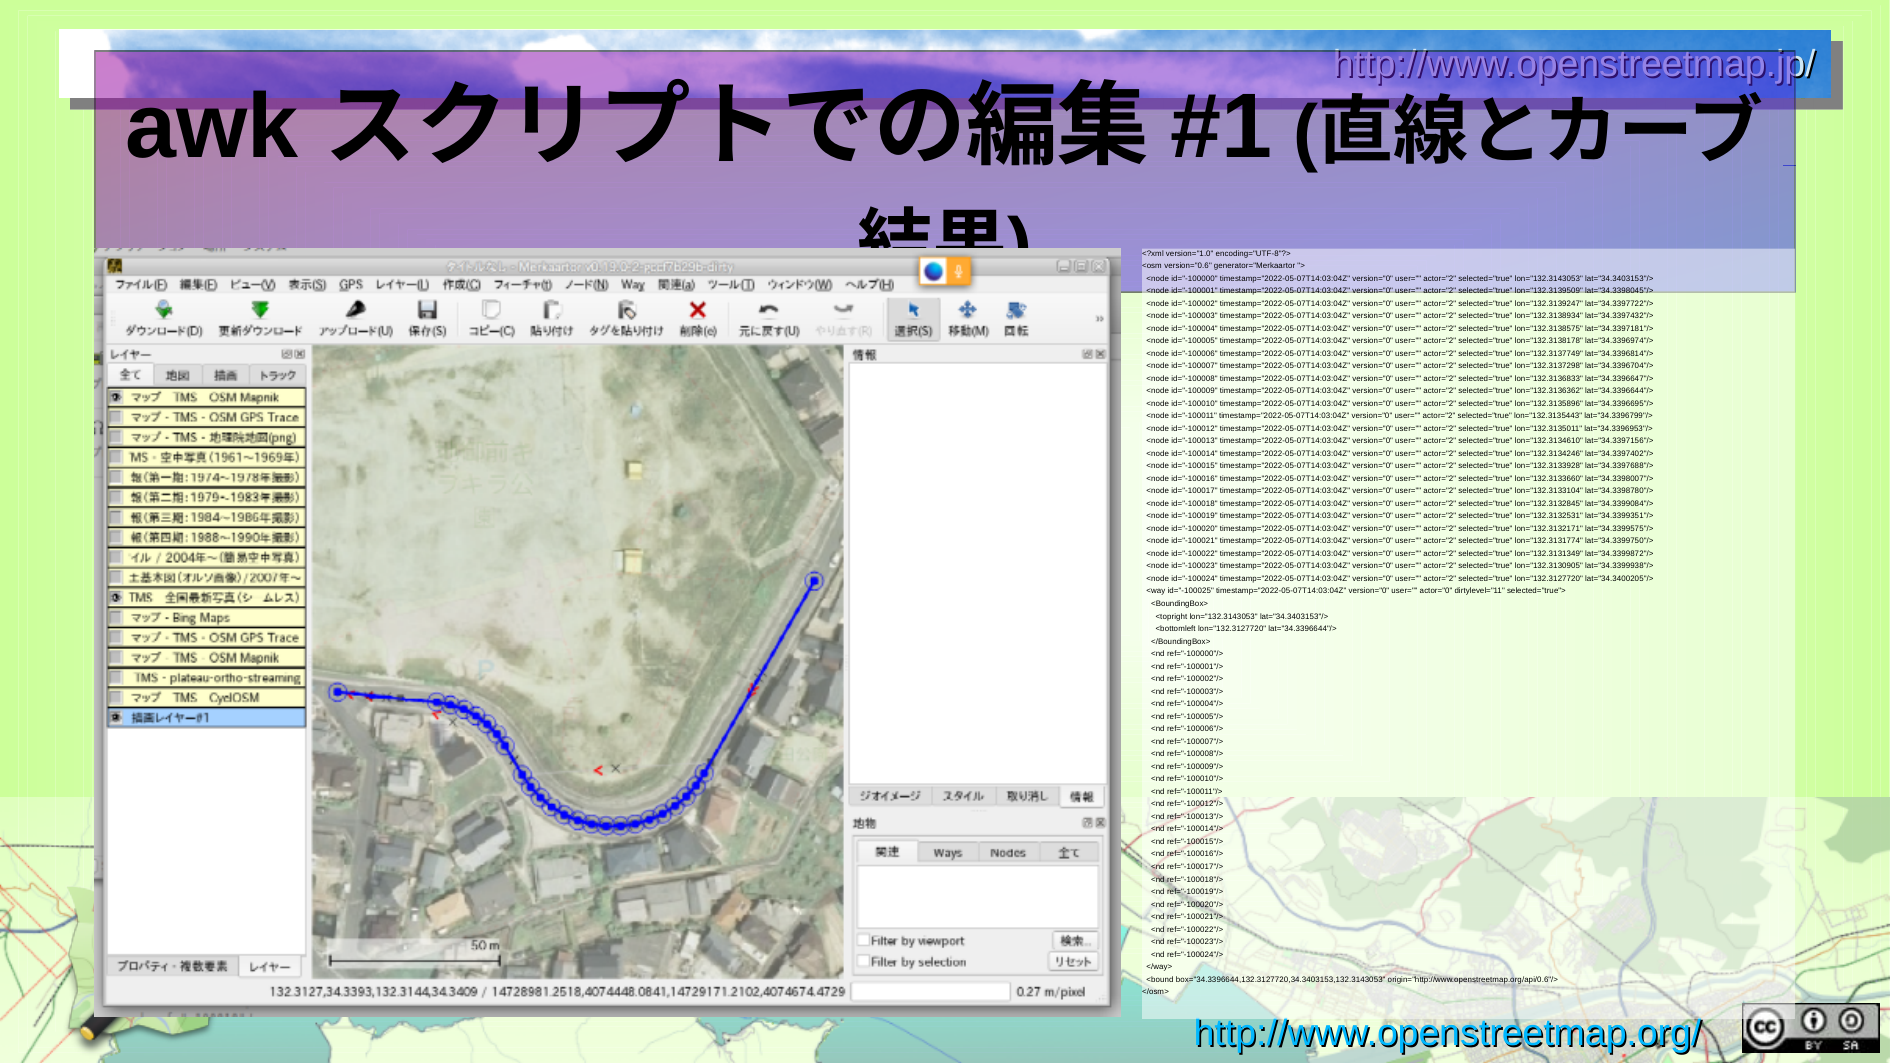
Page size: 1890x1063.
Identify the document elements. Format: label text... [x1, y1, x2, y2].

picture [1794, 60, 1800, 74]
list <?xml version="1.0" encoding="UTF-8"?> <osm version="0.6" generator="Merkaartor "> <node id="-100000" timestamp="2022-05-07T14:03:04Z" version="0" user="" actor="2" selected="true" lon="132.3143053" lat="34.3403153"/> <node id="-100001" timestamp="2022-05-07T14:03:04Z" version="0" user="" actor="2" selected="true" lon="132.3139509" lat="34.3398045"/> <node id="-100002" timestamp="2022-05-07T14:03:04Z" version="0" user="" actor="2" selected="true" lon="132.3139247" lat="34.3397722"/> <node id="-100003" timestamp="2022-05-07T14:03:04Z" version="0" user="" actor="2" selected="true" lon="132.3138934" lat="34.3397432"/> <node id="-100004" timestamp="2022-05-07T14:03:04Z" version="0" user="" actor="2" selected="true" lon="132.3138575" lat="34.3397181"/> <node id="-100005" timestamp="2022-05-07T14:03:04Z" version="0" user="" actor="2" selected="true" lon="132.3138178" lat="34.3396974"/> <node id="-100006" timestamp="2022-05-07T14:03:04Z" version="0" user="" actor="2" selected="true" lon="132.3137749" lat="34.3396814"/> <node id="-100007" timestamp="2022-05-07T14:03:04Z" version="0" user="" actor="2" selected="true" lon="132.3137298" lat="34.3396704"/> <node id="-100008" timestamp="2022-05-07T14:03:04Z" version="0" user="" actor="2" selected="true" lon="132.3136833" lat="34.3396647"/> <node id="-100009" timestamp="2022-05-07T14:03:04Z" version="0" user="" actor="2" selected="true" lon="132.3136362" lat="34.3396644"/> <node id="-100010" timestamp="2022-05-07T14:03:04Z" version="0" user="" actor="2" selected="true" lon="132.3135896" lat="34.3396695"/> <node id="-100011" timestamp="2022-05-07T14:03:04Z" version="0" user="" actor="2" selected="true" lon="132.3135443" lat="34.3396799"/> <node id="-100012" timestamp="2022-05-07T14:03:04Z" version="0" user="" actor="2" selected="true" lon="132.3135011" lat="34.3396953"/> <node id="-100013" timestamp="2022-05-07T14:03:04Z" version="0" user="" actor="2" selected="true" lon="132.3134610" lat="34.3397156"/> <node id="-100014" timestamp="2022-05-07T14:03:04Z" version="0" user="" actor="2" selected="true" lon="132.3134246" lat="34.3397402"/> <node id="-100015" timestamp="2022-05-07T14:03:04Z" version="0" user="" actor="2" selected="true" lon="132.3133928" lat="34.3397688"/> <node id="-100016" timestamp="2022-05-07T14:03:04Z" version="0" user="" actor="2" selected="true" lon="132.3133660" lat="34.3398007"/> <node id="-100017" timestamp="2022-05-07T14:03:04Z" version="0" user="" actor="2" selected="true" lon="132.3133104" lat="34.3398780"/> <node id="-100018" timestamp="2022-05-07T14:03:04Z" version="0" user="" actor="2" selected="true" lon="132.3132845" lat="34.3399084"/> <node id="-100019" timestamp="2022-05-07T14:03:04Z" version="0" user="" actor="2" selected="true" lon="132.3132531" lat="34.3399351"/> <node id="-100020" timestamp="2022-05-07T14:03:04Z" version="0" user="" actor="2" selected="true" lon="132.3132171" lat="34.3399575"/> <node id="-100021" timestamp="2022-05-07T14:03:04Z" version="0" user="" actor="2" selected="true" lon="132.3131774" lat="34.3399750"/> <node id="-100022" timestamp="2022-05-07T14:03:04Z" version="0" user="" actor="2" selected="true" lon="132.3131349" lat="34.3399872"/> <node id="-100023" timestamp="2022-05-07T14:03:04Z" version="0" user="" actor="2" selected="true" lon="132.3130905" lat="34.3399938"/> <node id="-100024" timestamp="2022-05-07T14:03:04Z" version="0" user="" actor="2" selected="true" lon="132.3127720" lat="34.3400205"/> <way id="-100025" timestamp="2022-05-07T14:03:04Z" version="0" user="" actor="0" dirtylevel="11" selected="true"> <BoundingBox> <topright lon="132.3143053" lat="34.3403153"/> <bottomleft lon="132.3127720" lat="34.3396644"/> </BoundingBox> <nd ref="-100000"/> <nd ref="-100001"/> <nd ref="-100002"/> <nd ref="-100003"/> <nd ref="-100004"/> <nd ref="-100005"/> <nd ref="-100006"/> <nd ref="-100007"/> <nd ref="-100008"/> <nd ref="-100009"/> <nd ref="-100010"/> <nd ref="-100011"/> <nd ref="-100012"/> <nd ref="-100013"/> <nd ref="-100014"/> <nd ref="-100015"/> <nd ref="-100016"/> <nd ref="-100017"/> <nd ref="-100018"/> <nd ref="-100019"/> <nd ref="-100020"/> <nd ref="-100021"/> <nd ref="-100022"/> <nd ref="-100023"/> <nd ref="-100024"/> </way> <bound box="34.3396644,132.3127720,34.3403153,132.3143053" origin="http://www.openstreetmap.org/api/0.6"/> </osm> [1142, 248, 1796, 1019]
picture [59, 29, 1831, 98]
picture [0, 248, 1890, 1063]
picture [1676, 1029, 1684, 1042]
title awk スクリプトでの編集 #1 (直線とカーブ結果) [94, 112, 1796, 231]
